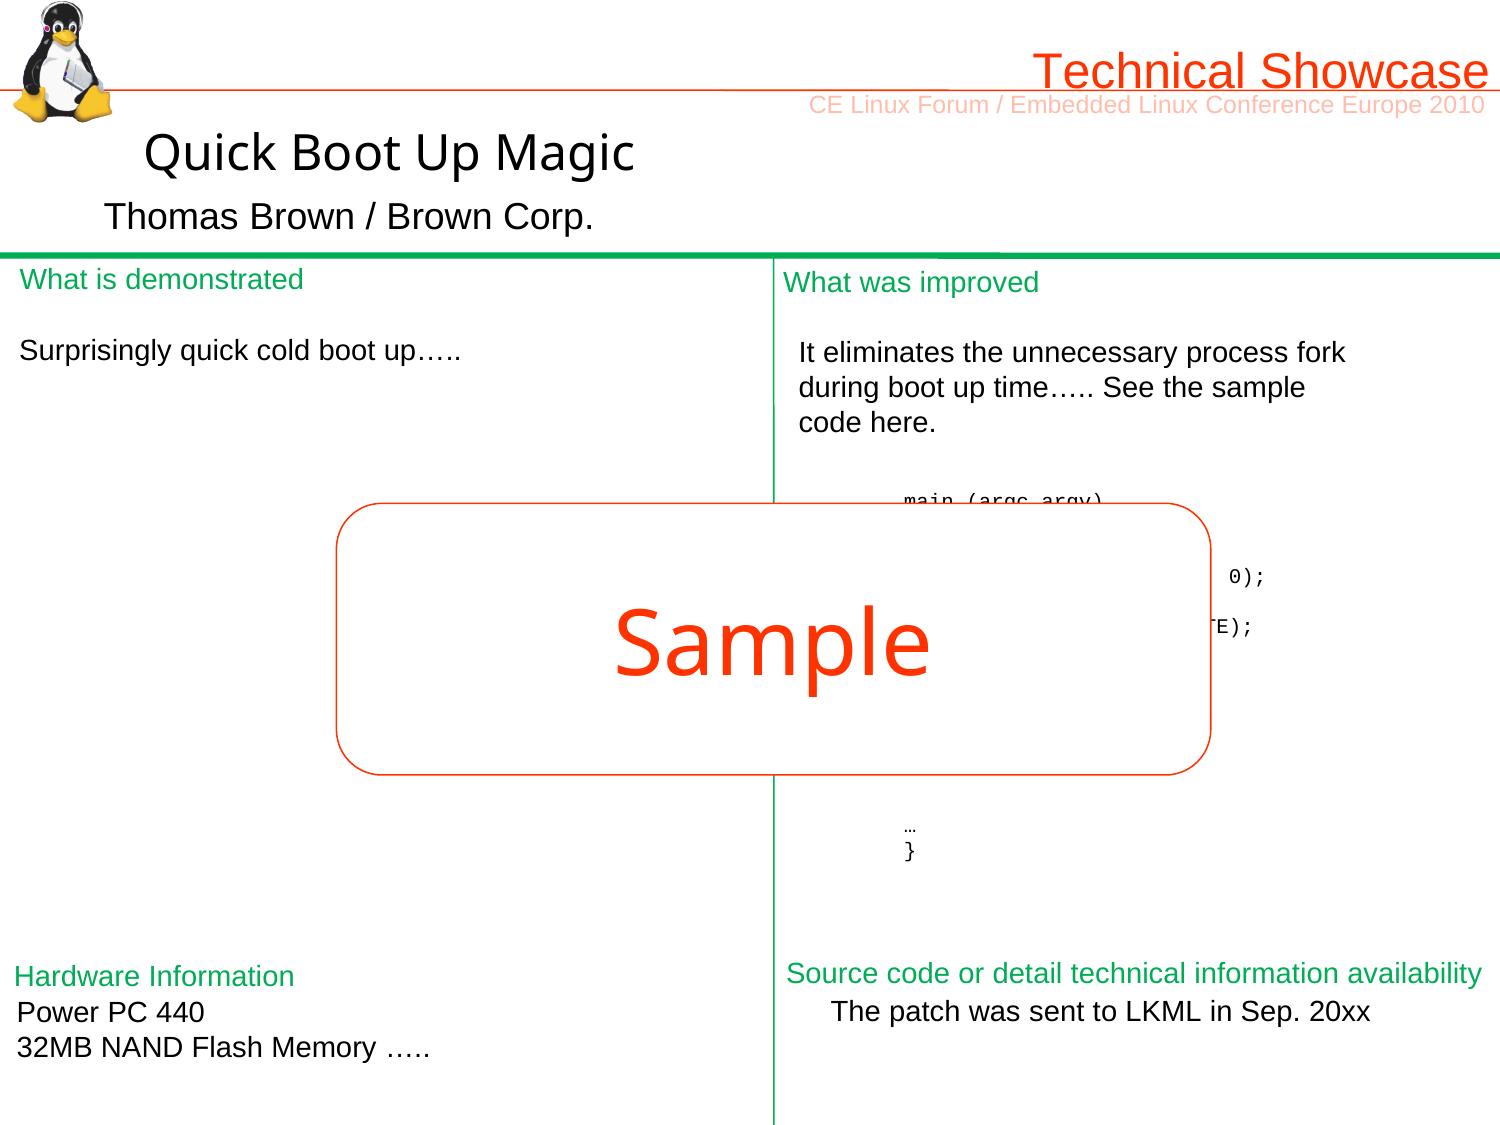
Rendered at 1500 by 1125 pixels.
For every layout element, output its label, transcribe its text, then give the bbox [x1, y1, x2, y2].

text_box The patch was sent to LKML in Sep. 20xx [815, 984, 1387, 1036]
text_box Surprisingly quick cold boot up….. [4, 323, 478, 374]
text_box Power PC 440 32MB NAND Flash Memory ….. [1, 985, 447, 1071]
text_box It eliminates the unnecessary process fork during boot up time….. See the sample code here. [783, 325, 1362, 447]
text_box Thomas Brown / Brown Corp. [88, 184, 610, 246]
text_box Quick Boot Up Magic [128, 113, 651, 189]
text_box main (argc,argv)‏ { /* Here is an example */ process_a (_INTQUICK, 0); process_foo (); kill_kernel (IMMEDIATE); /* It is bad way … kill_kernel (AFTER); */ … } [889, 479, 1282, 870]
text_box Sample [336, 503, 1211, 775]
